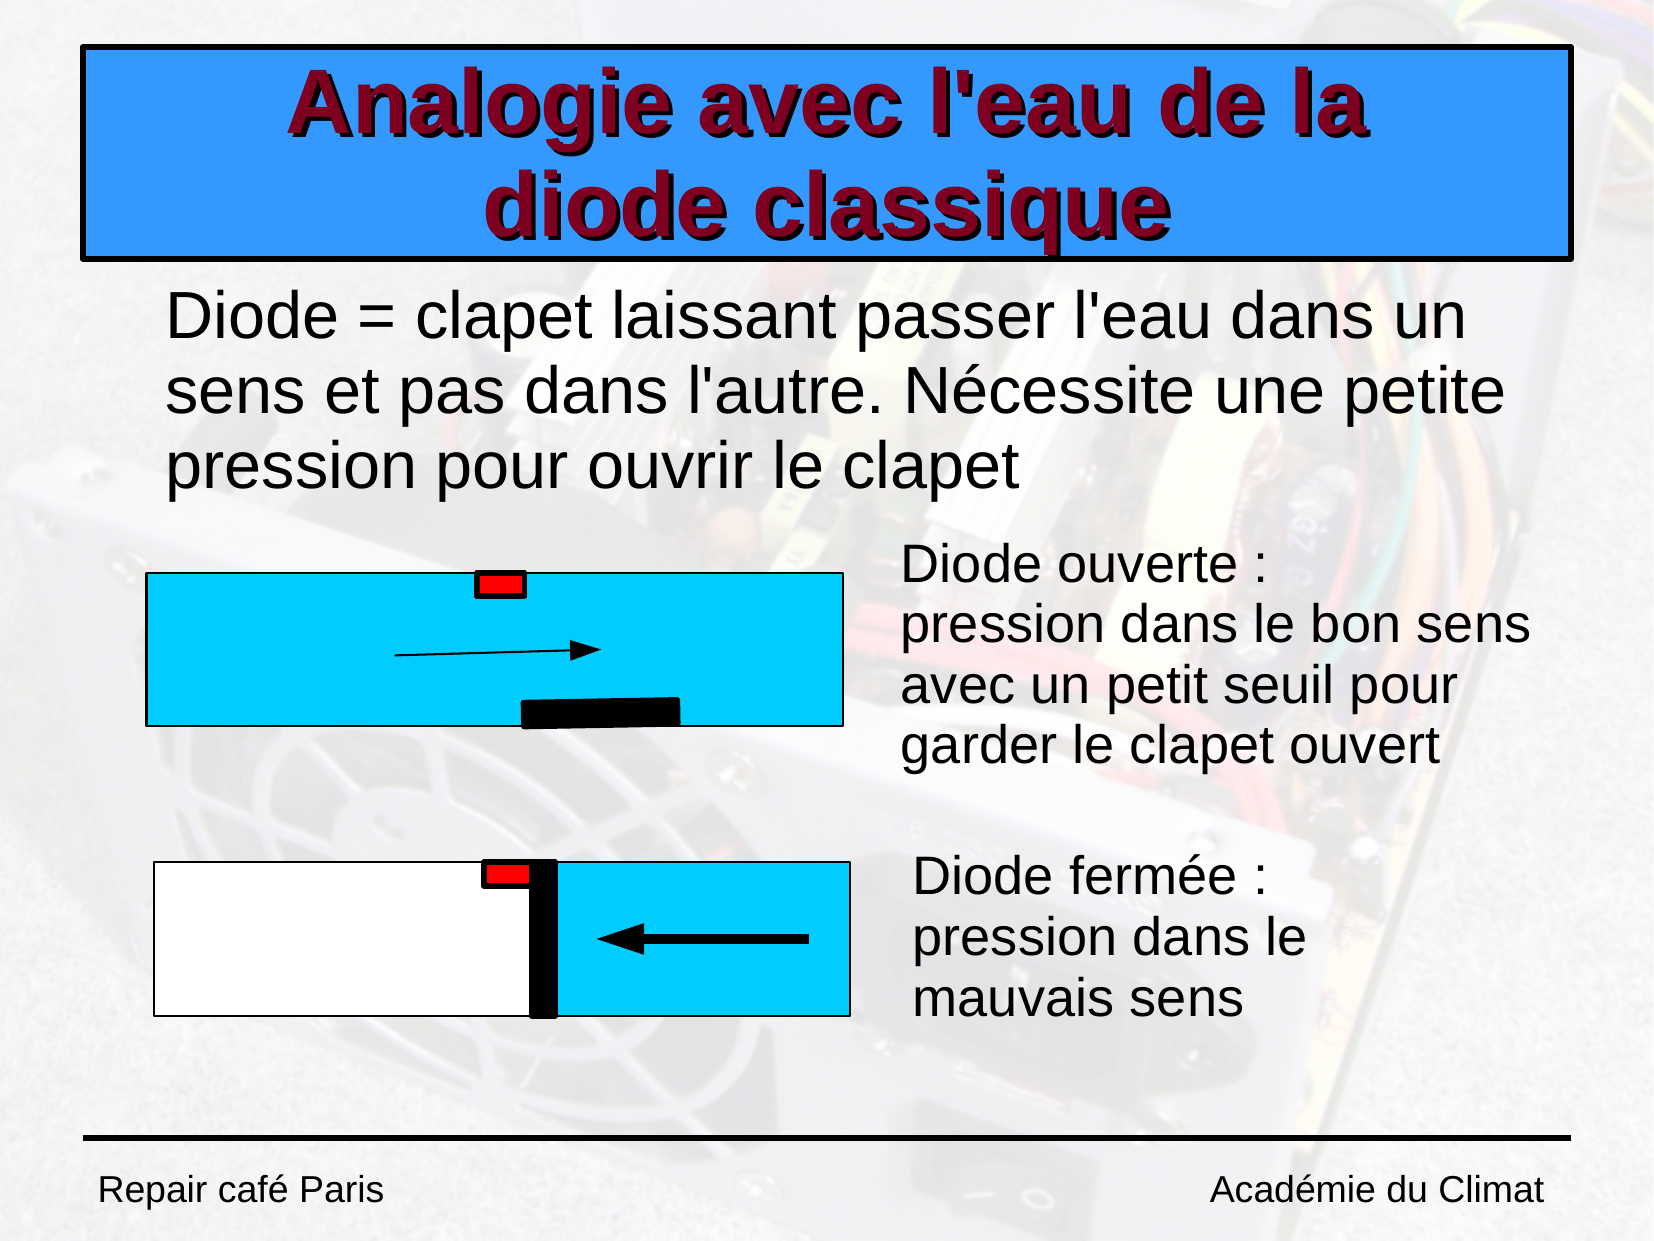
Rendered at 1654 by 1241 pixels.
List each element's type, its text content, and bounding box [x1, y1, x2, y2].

list Diode = clapet laissant passer l'eau dans un sens et pas dans l'autre. Nécessite une petite pression pour ouvrir le clapet [165, 278, 1583, 520]
text_box Diode fermée : pression dans le mauvais sens [897, 838, 1339, 1036]
text_box [146, 572, 844, 727]
text_box Repair café Paris Académie du Climat [82, 1161, 1571, 1219]
text_box Diode ouverte : pression dans le bon sens avec un petit seuil pour garder le clapet ouvert [886, 525, 1548, 783]
title Analogie avec l'eau de la diode classique [82, 47, 1571, 259]
picture [0, 0, 1654, 1241]
text_box [153, 862, 851, 1016]
